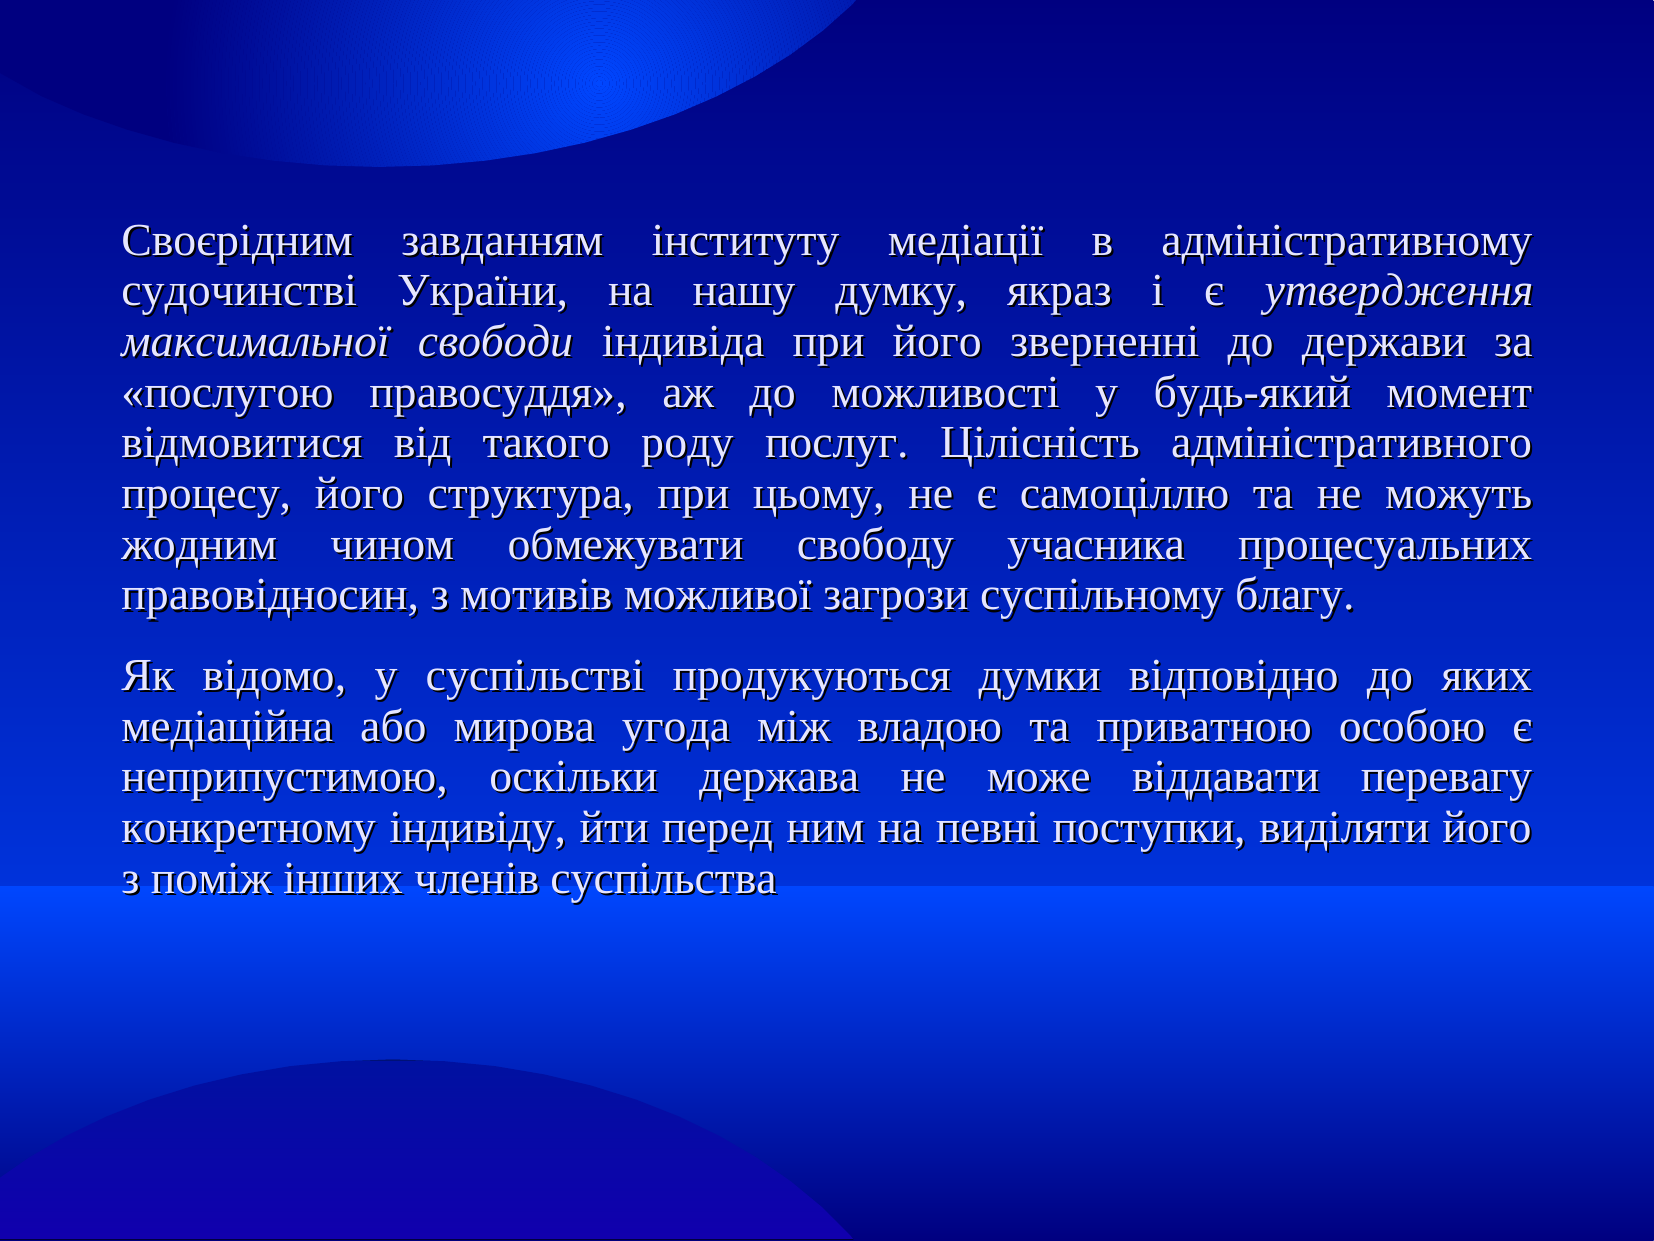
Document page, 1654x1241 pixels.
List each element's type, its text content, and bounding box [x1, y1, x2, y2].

list Своєрідним завданням інституту медіації в адміністративному судочинстві України, на нашу думку, якраз і є утвердження максимальної свободи індивіда при його зверненні до держави за «послугою правосуддя», аж до можливості у будь-який момент відмовитися від такого роду послуг. Цілісність адміністративного процесу, його структура, при цьому, не є самоціллю та не можуть жодним чином обмежувати свободу учасника процесуальних правовідносин, з мотивів можливої загрози суспільному благу. Як відомо, у суспільстві продукуються думки відповідно до яких медіаційна або мирова угода між владою та приватною особою є неприпустимою, оскільки держава не може віддавати перевагу конкретному індивіду, йти перед ним на певні поступки, виділяти його з поміж інших членів суспільства [121, 214, 1534, 996]
